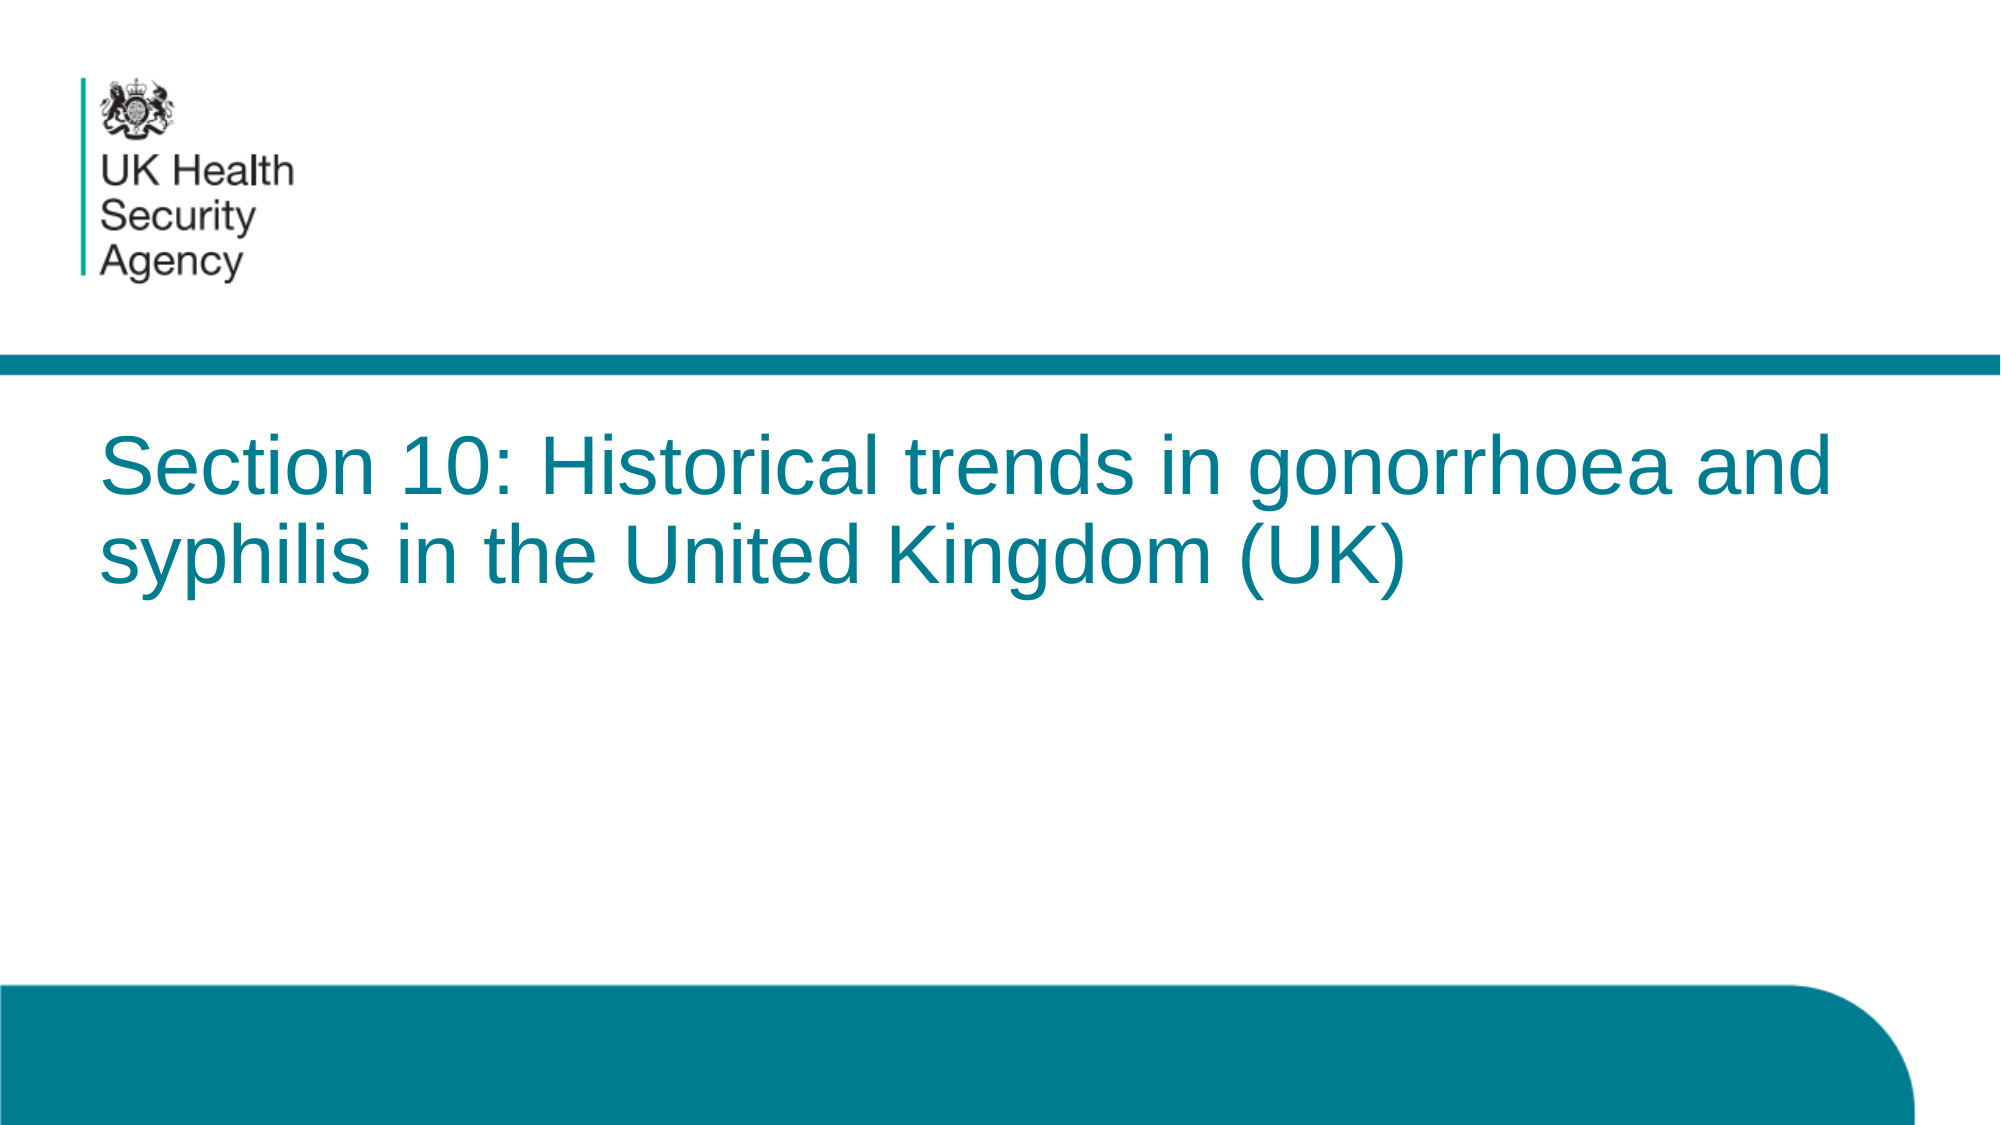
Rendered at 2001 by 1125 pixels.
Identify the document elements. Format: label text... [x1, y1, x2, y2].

title Section 10: Historical trends in gonorrhoea and syphilis in the United Kingdom (UK) [84, 414, 1917, 807]
